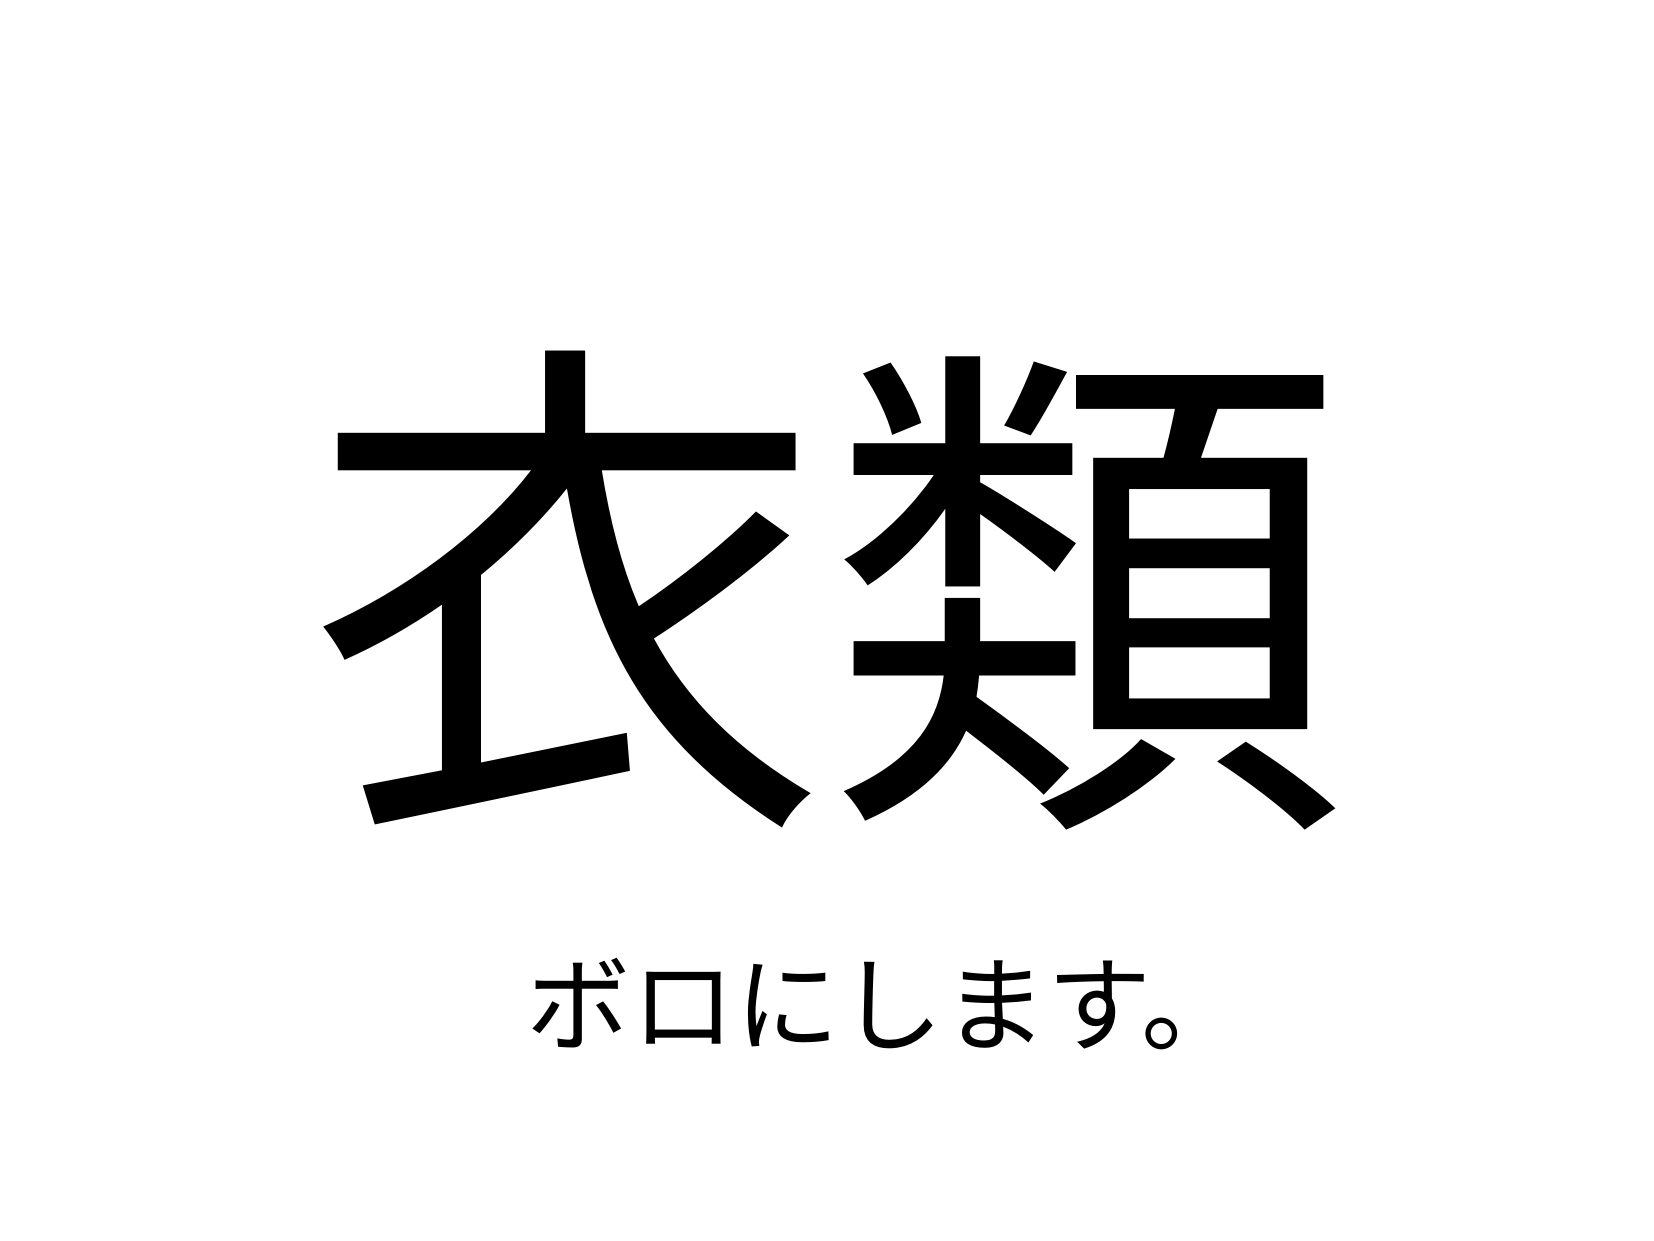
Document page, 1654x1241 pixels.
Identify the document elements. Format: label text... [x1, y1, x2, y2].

text_box 衣類 [291, 177, 1363, 774]
text_box ボロにします。 [512, 915, 1142, 1047]
